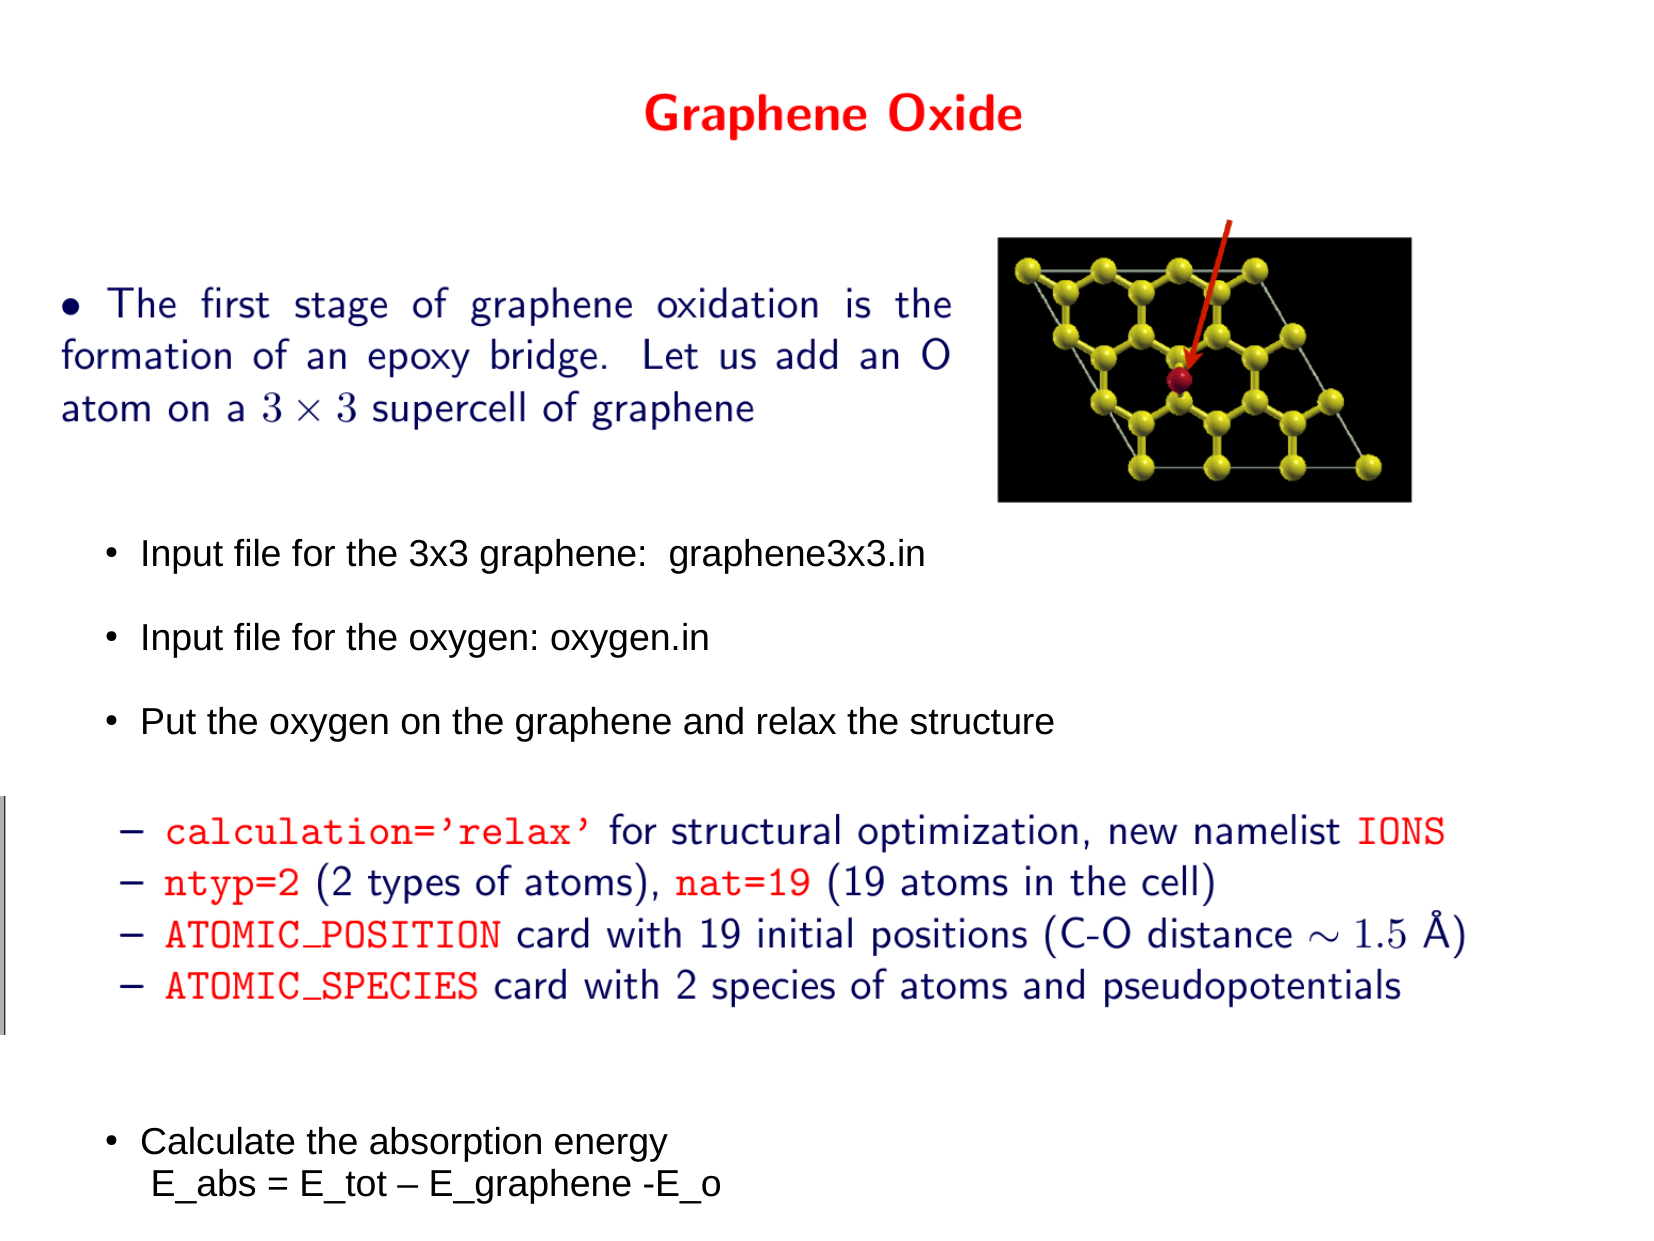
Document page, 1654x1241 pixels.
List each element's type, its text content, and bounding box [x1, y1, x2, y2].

text_box Input file for the 3x3 graphene: graphene3x3.in Input file for the oxygen: oxygen.in Put the oxygen on the graphene and relax the structure Calculate the absorption energy E_abs = E_tot – E_graphene -E_o [90, 1036, 1546, 1241]
picture [0, 4, 1654, 556]
text_box Input file for the 3x3 graphene: graphene3x3.in Input file for the oxygen: oxygen.in Put the oxygen on the graphene and relax the structure Calculate the absorption energy E_abs = E_tot – E_graphene -E_o [90, 525, 1546, 796]
picture [0, 796, 1654, 1036]
